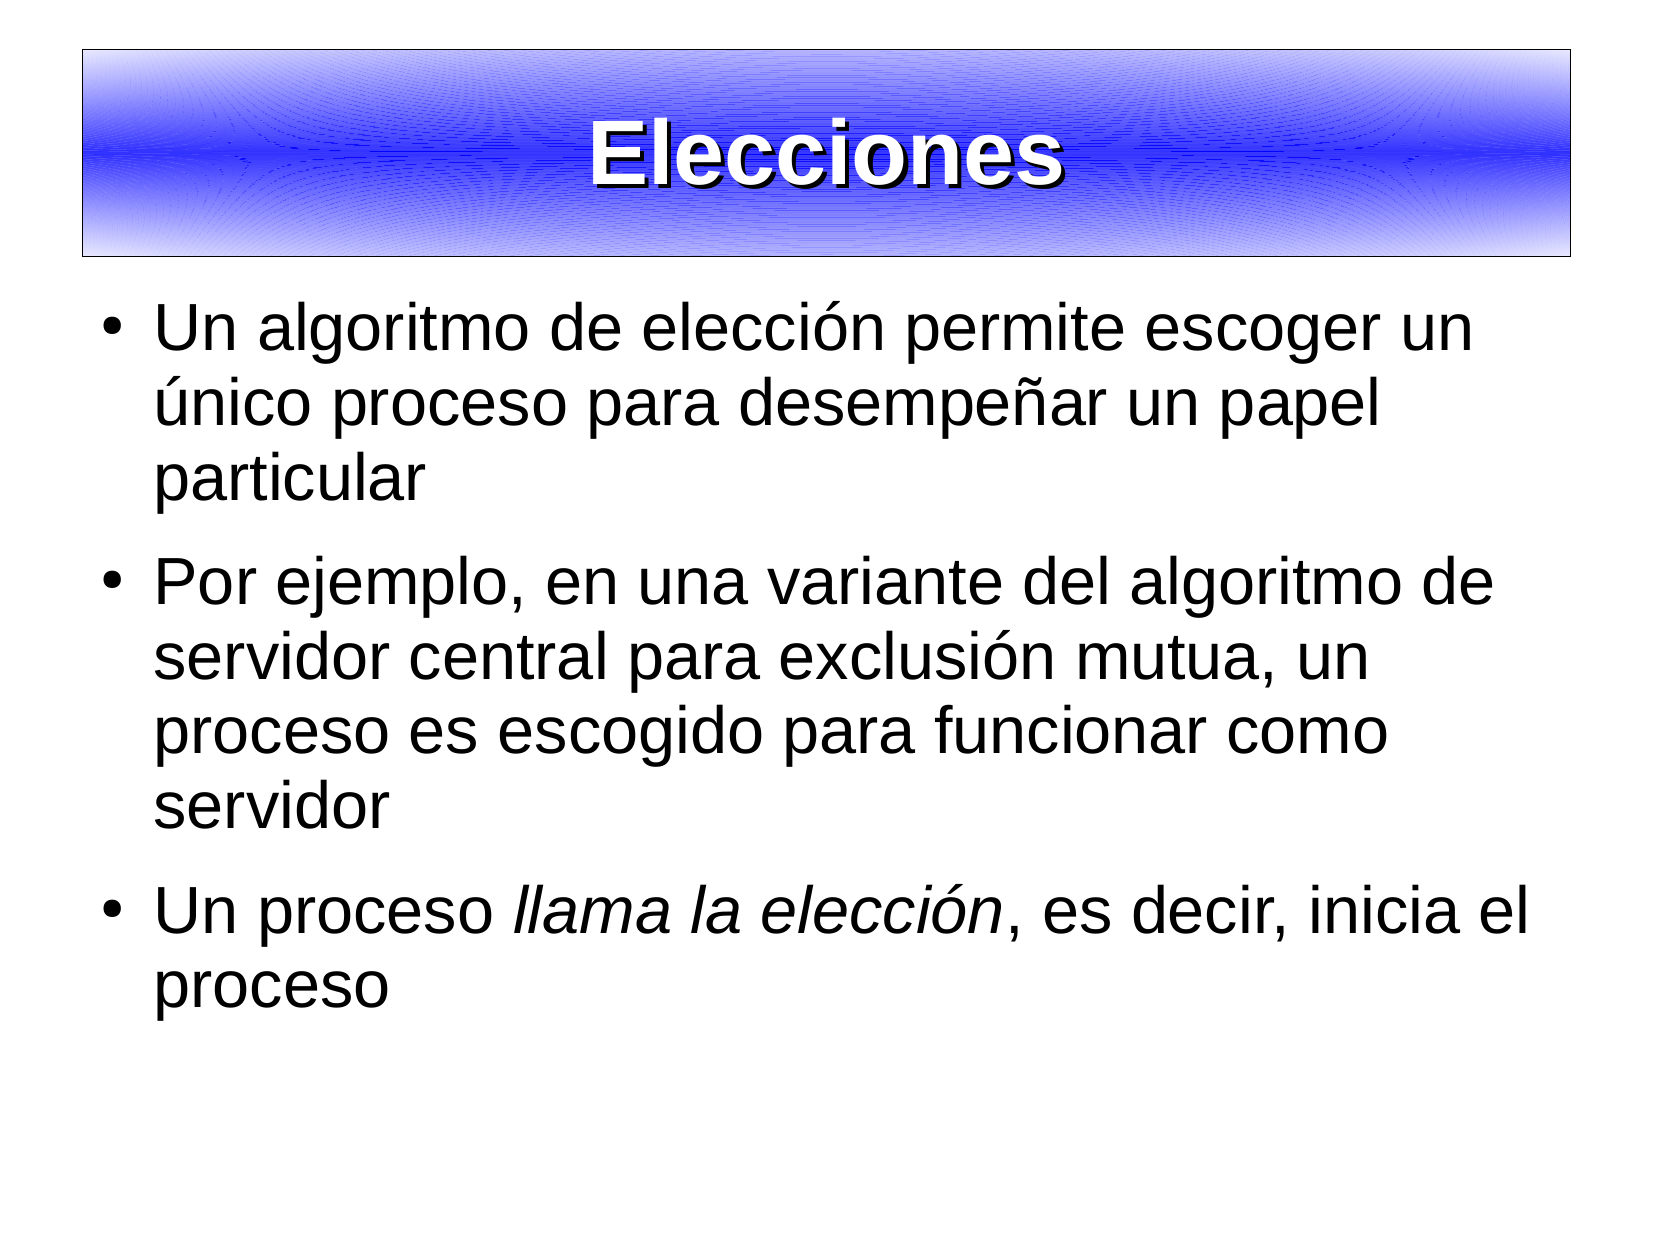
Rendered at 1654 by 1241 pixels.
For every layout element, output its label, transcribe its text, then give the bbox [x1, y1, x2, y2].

title Elecciones [82, 49, 1571, 257]
list Un algoritmo de elección permite escoger un único proceso para desempeñar un papel particular Por ejemplo, en una variante del algoritmo de servidor central para exclusión mutua, un proceso es escogido para funcionar como servidor Un proceso llama la elección, es decir, inicia el proceso [82, 290, 1571, 1109]
